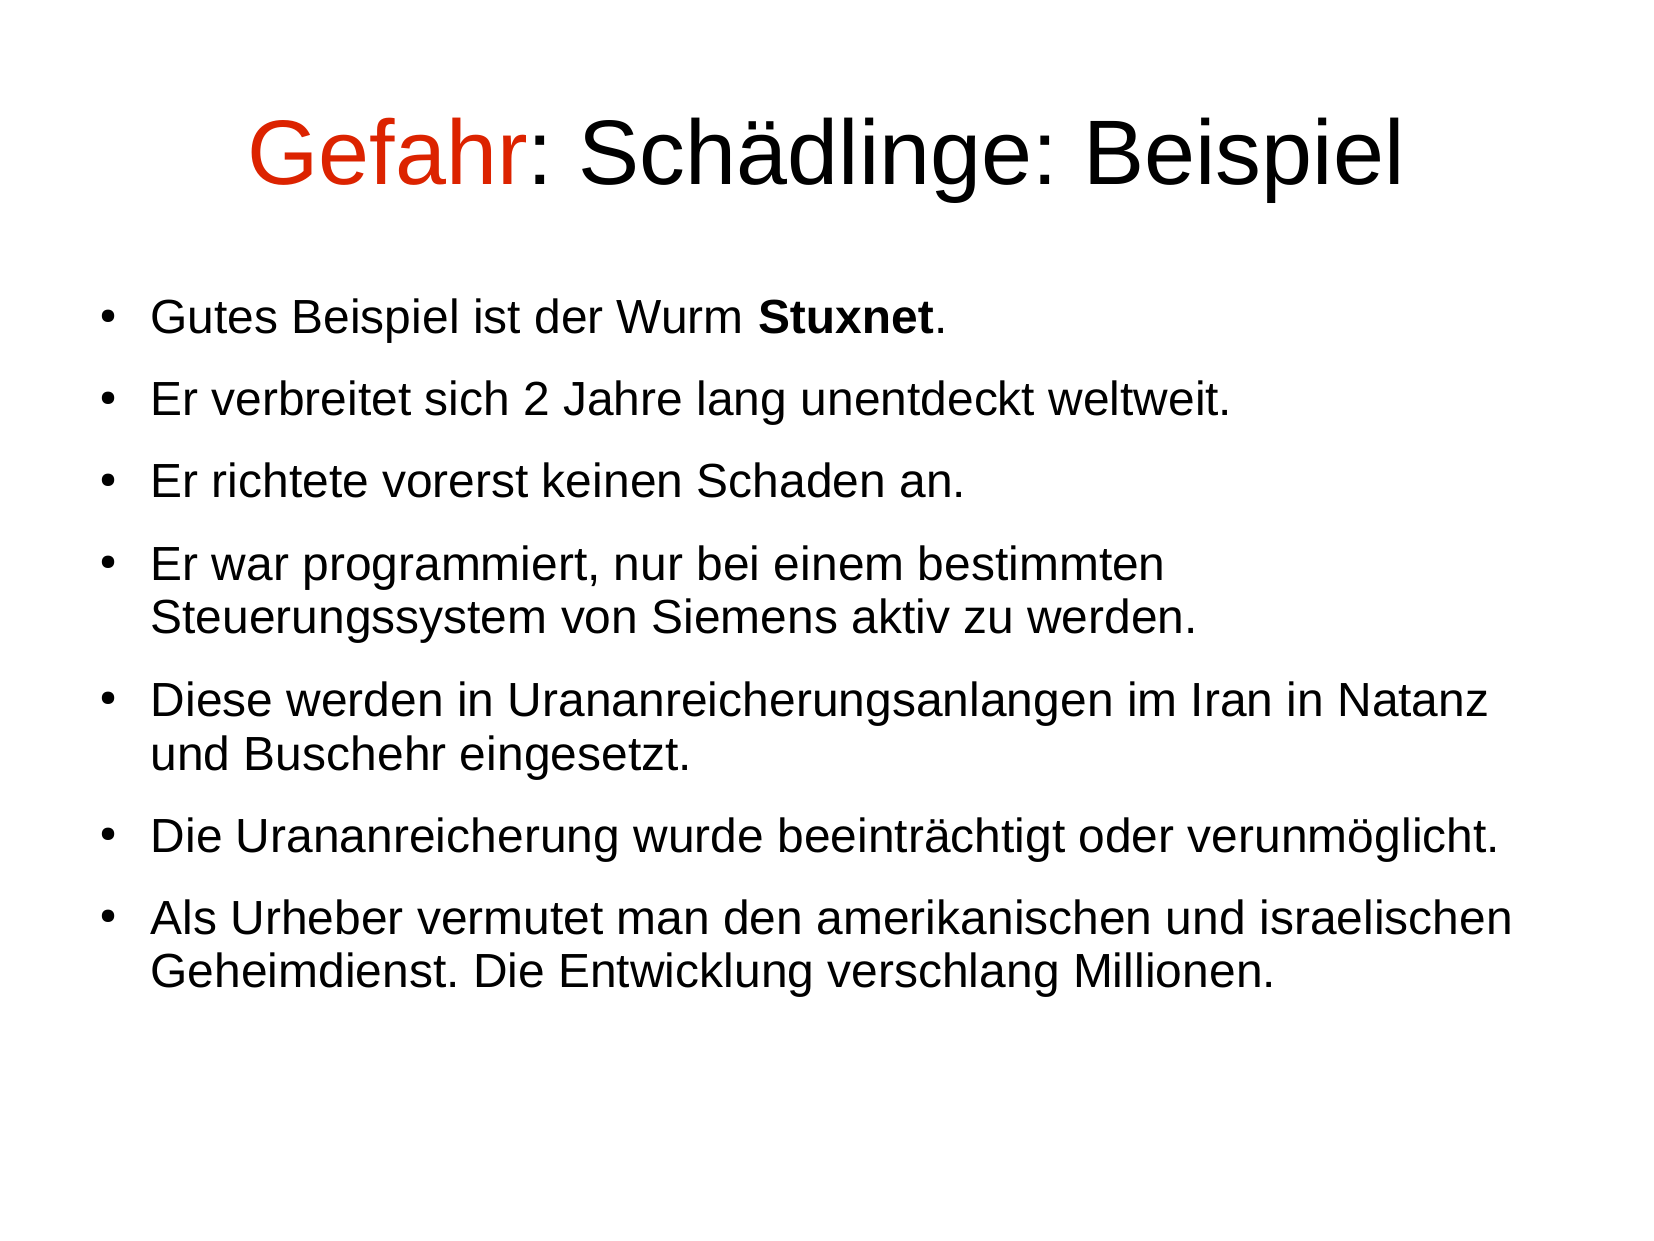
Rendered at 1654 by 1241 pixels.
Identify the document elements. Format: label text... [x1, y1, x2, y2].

title Gefahr: Schädlinge: Beispiel [82, 49, 1571, 257]
list Gutes Beispiel ist der Wurm Stuxnet. Er verbreitet sich 2 Jahre lang unentdeckt weltweit. Er richtete vorerst keinen Schaden an. Er war programmiert, nur bei einem bestimmten Steuerungssystem von Siemens aktiv zu werden. Diese werden in Urananreicherungsanlangen im Iran in Natanz und Buschehr eingesetzt. Die Urananreicherung wurde beeinträchtigt oder verunmöglicht. Als Urheber vermutet man den amerikanischen und israelischen Geheimdienst. Die Entwicklung verschlang Millionen. [82, 290, 1571, 1010]
